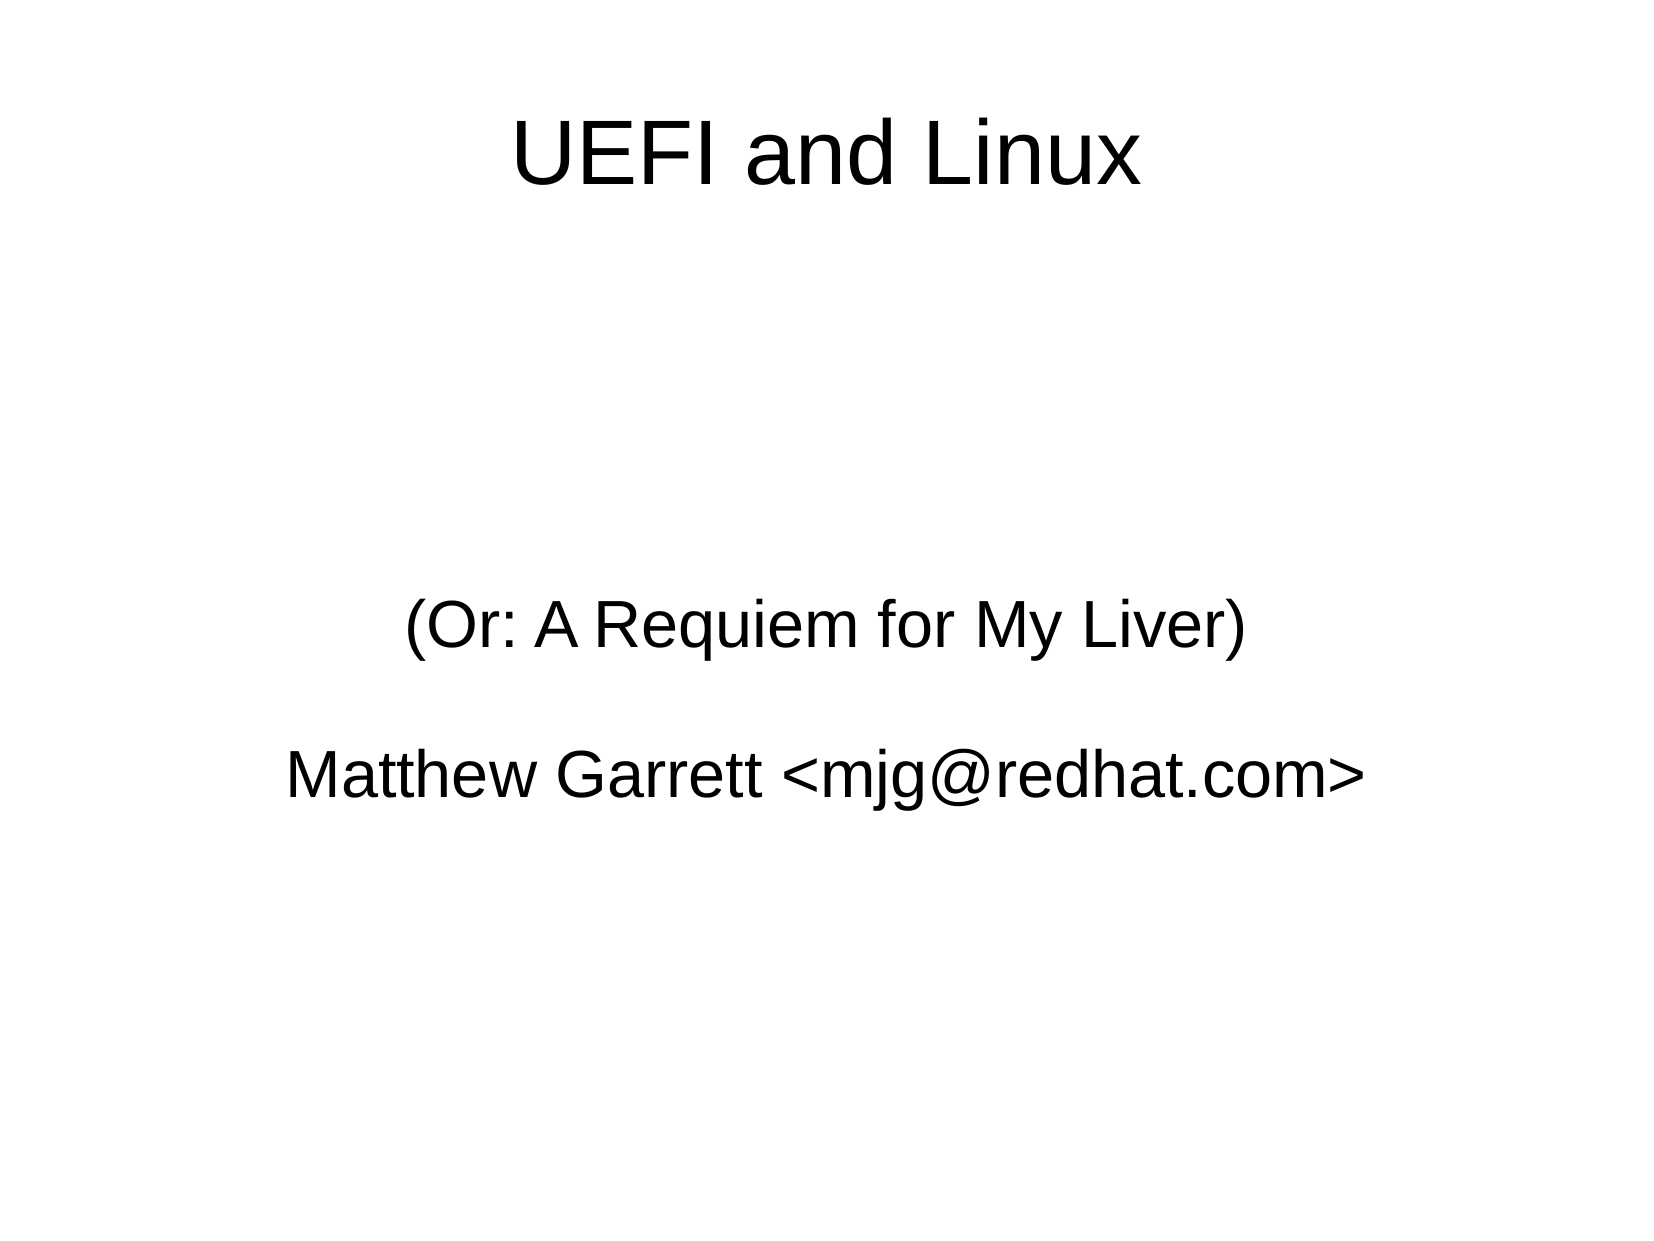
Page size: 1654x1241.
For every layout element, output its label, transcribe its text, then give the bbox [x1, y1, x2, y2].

title UEFI and Linux [82, 49, 1571, 257]
subtitle (Or: A Requiem for My Liver) Matthew Garrett <mjg@redhat.com> [82, 290, 1571, 1109]
